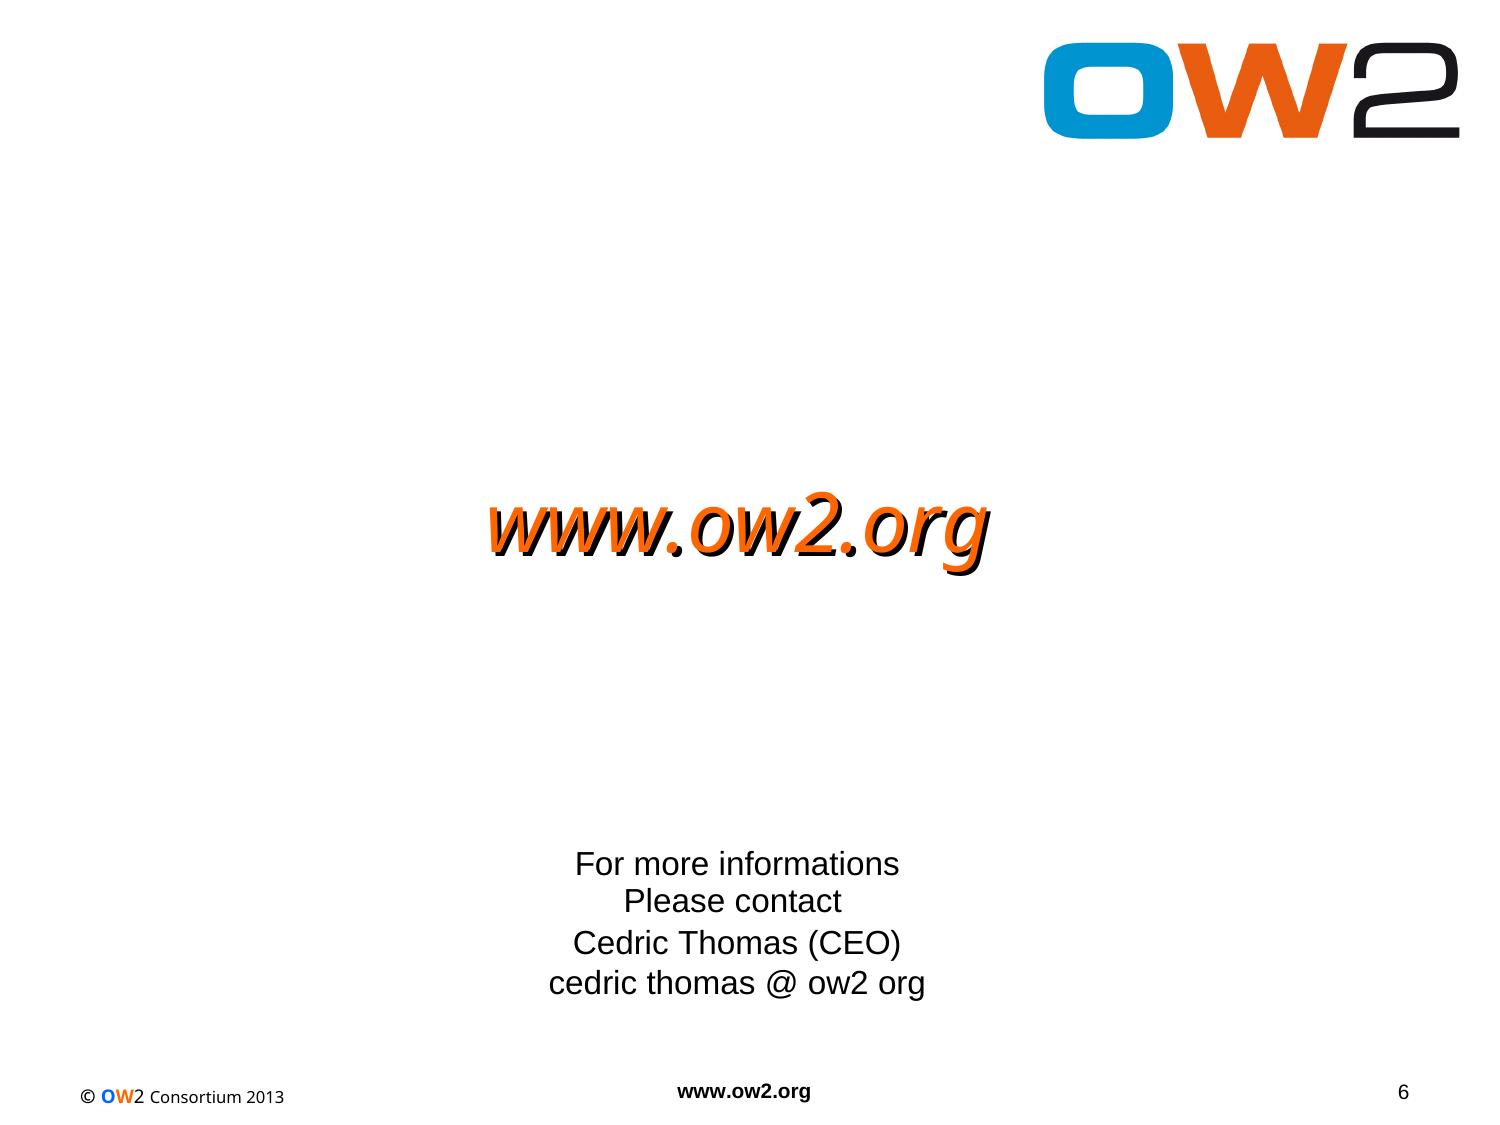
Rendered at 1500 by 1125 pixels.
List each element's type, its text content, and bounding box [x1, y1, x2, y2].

picture [1026, 33, 1477, 148]
text_box For more informations Please contact Cedric Thomas (CEO)‏ cedric thomas @ ow2 org [362, 837, 1113, 1010]
title www.ow2.org [237, 393, 1238, 799]
